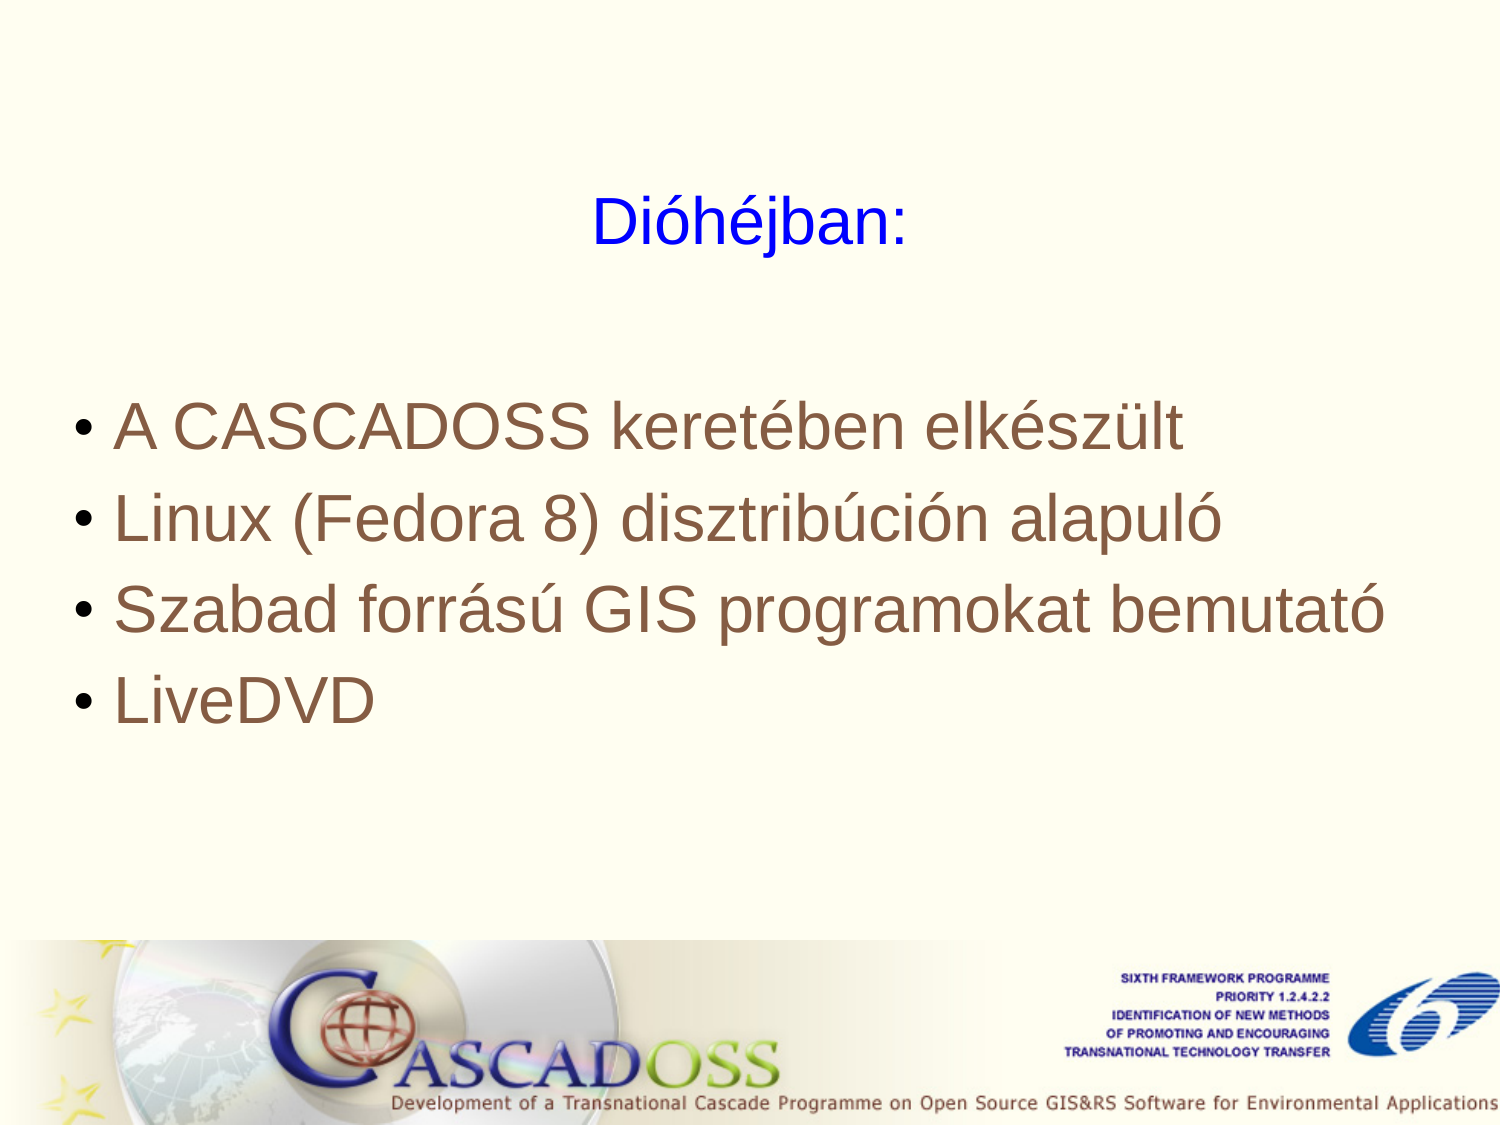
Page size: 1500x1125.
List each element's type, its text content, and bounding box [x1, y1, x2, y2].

subtitle A CASCADOSS keretében elkészült Linux (Fedora 8) disztribúción alapuló Szabad forrású GIS programokat bemutató LiveDVD [72, 389, 1447, 739]
title Dióhéjban: [112, 88, 1388, 355]
picture [0, 940, 1500, 1125]
